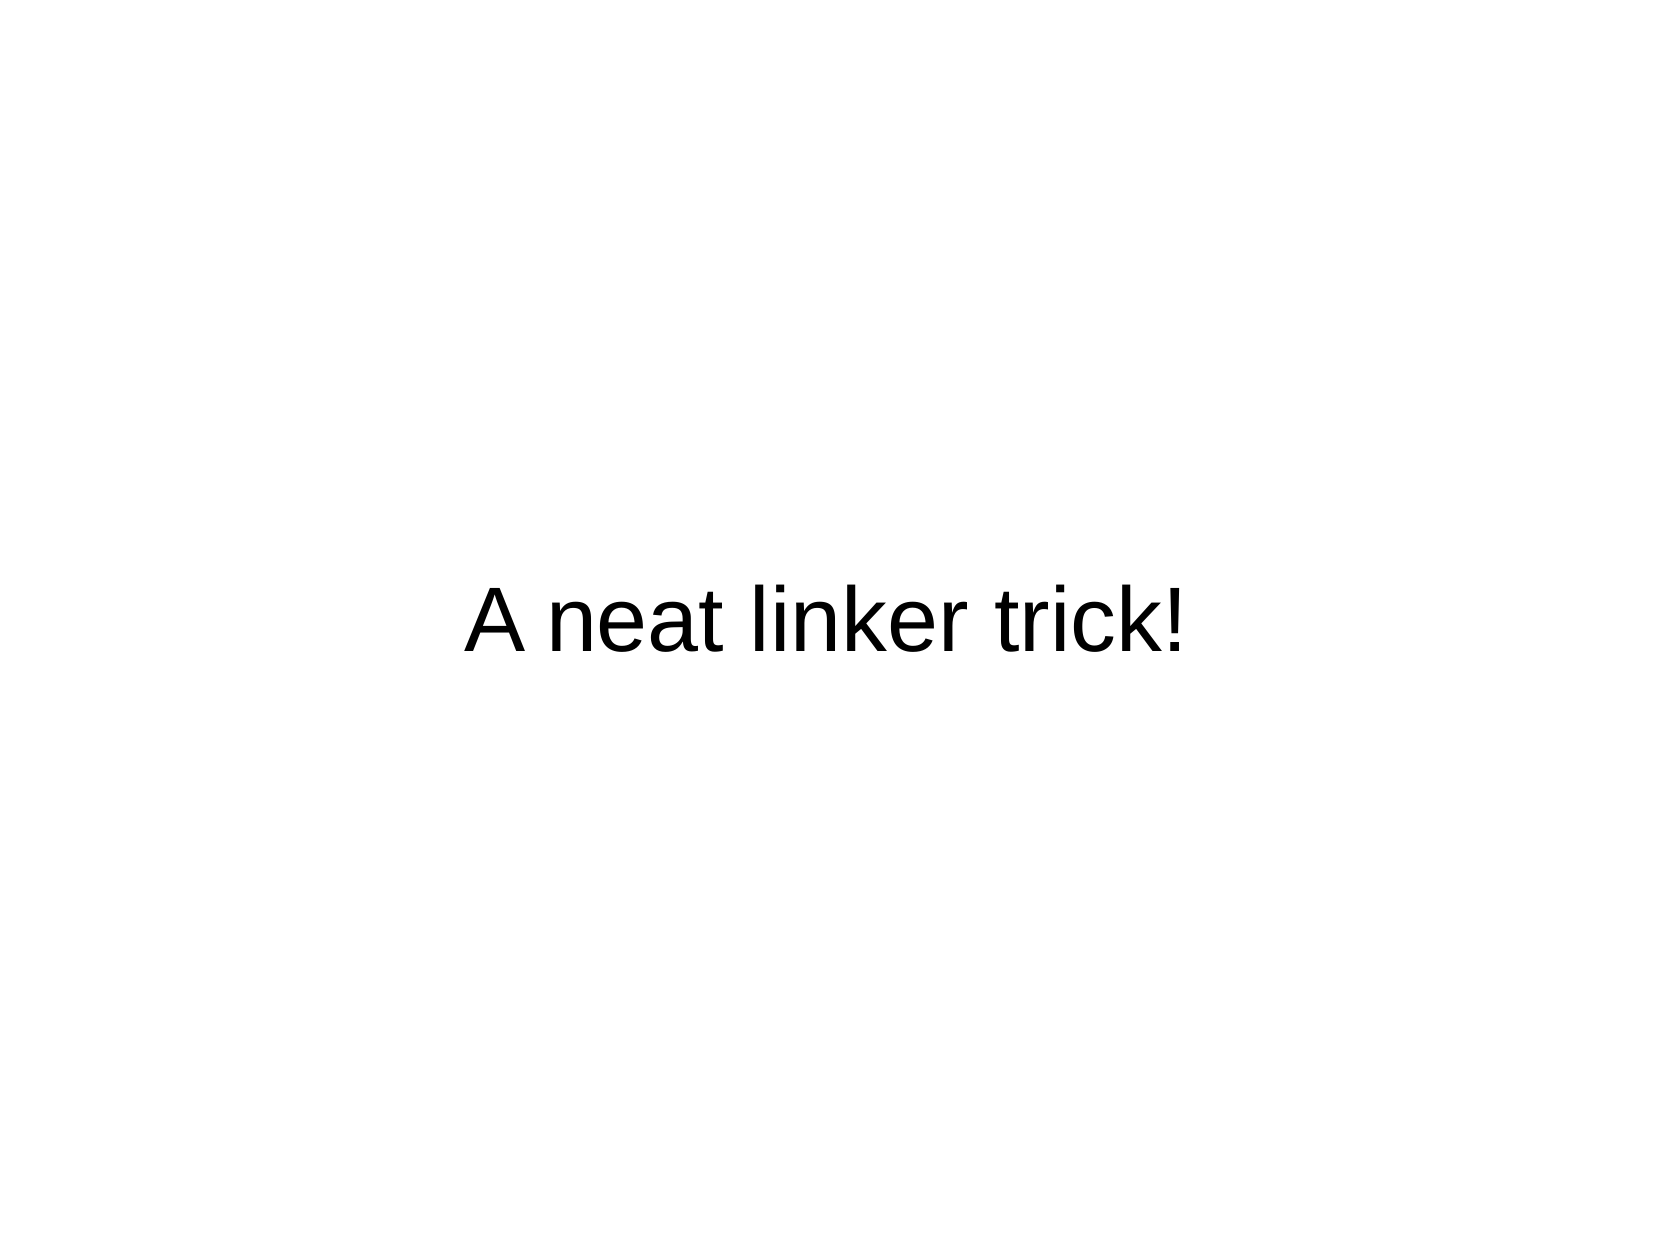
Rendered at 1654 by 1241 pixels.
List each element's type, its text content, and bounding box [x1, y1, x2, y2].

title A neat linker trick! [82, 523, 1571, 717]
